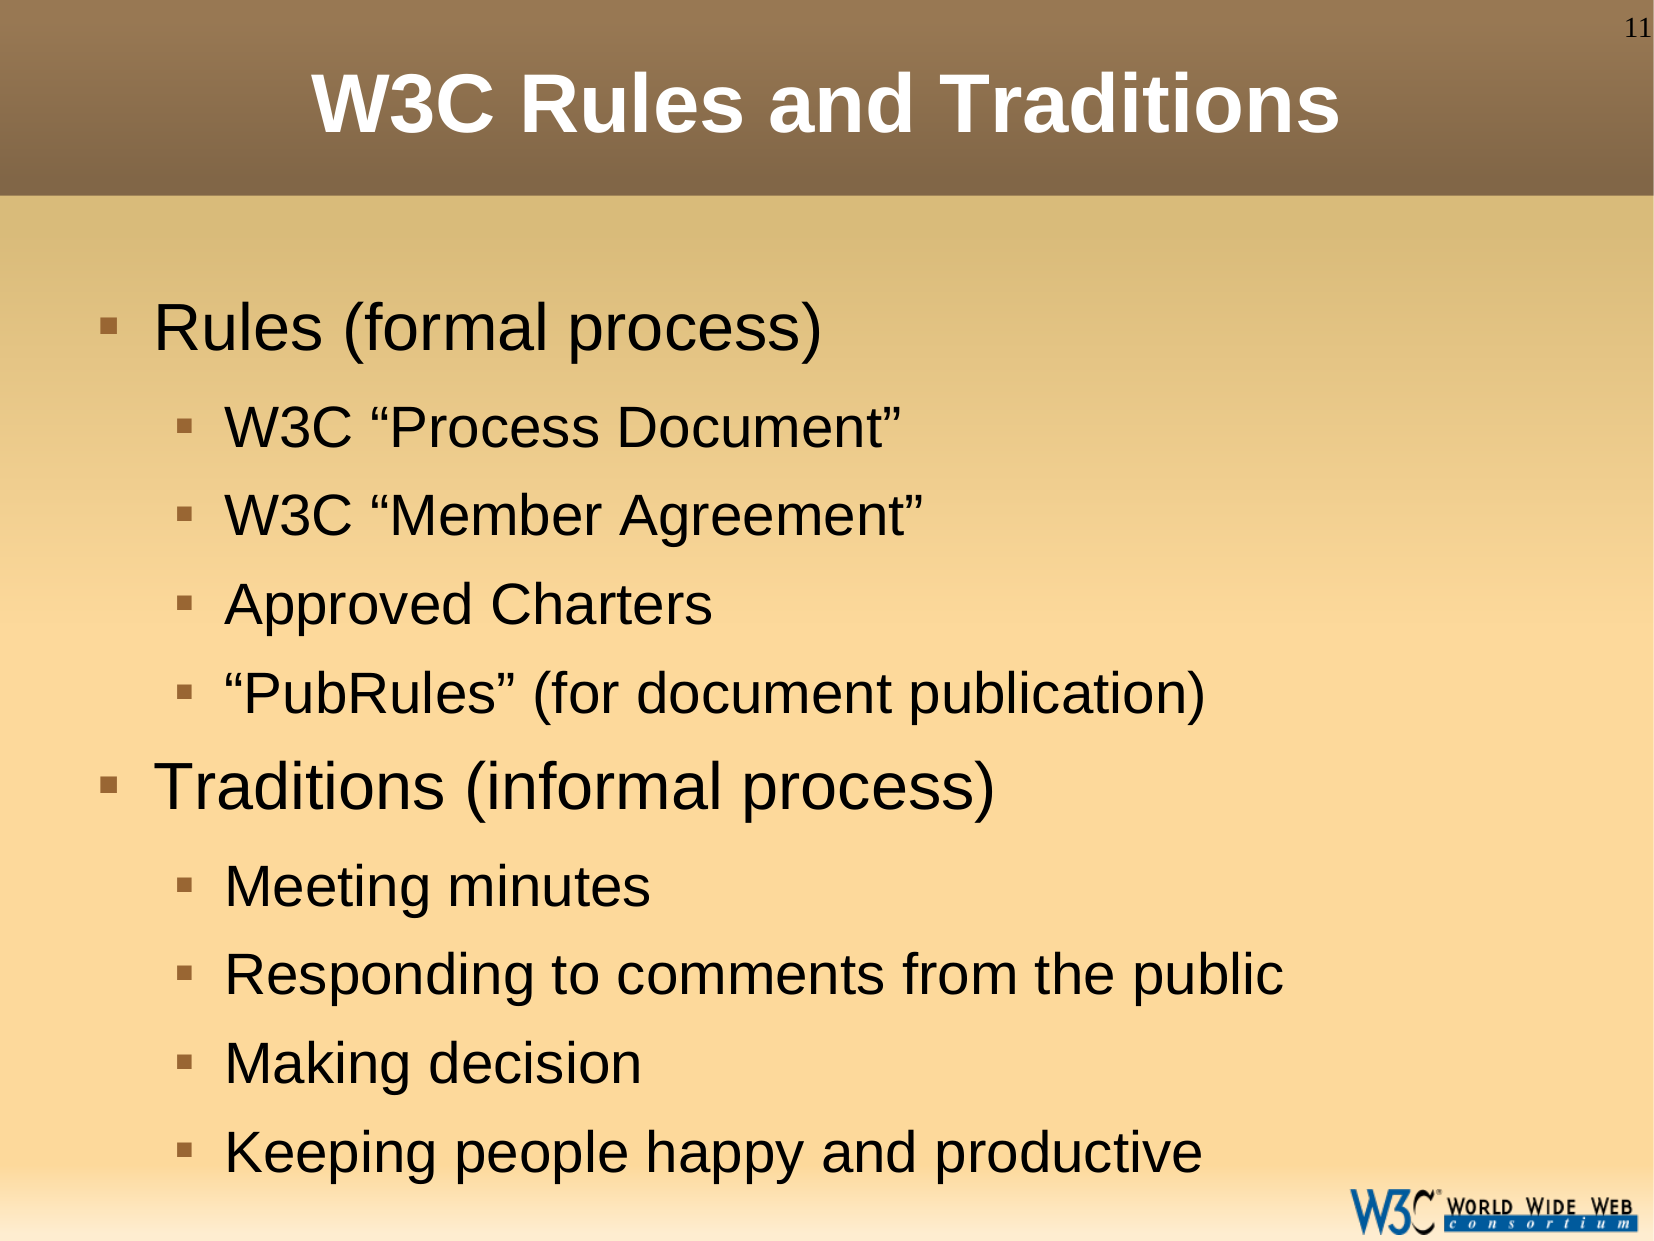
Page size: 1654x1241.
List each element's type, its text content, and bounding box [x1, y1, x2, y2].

list Rules (formal process) W3C “Process Document” W3C “Member Agreement” Approved Charters “PubRules” (for document publication) Traditions (informal process) Meeting minutes Responding to comments from the public Making decision Keeping people happy and productive [82, 290, 1571, 1185]
picture [0, 208, 1654, 1241]
title W3C Rules and Traditions [0, 0, 1654, 208]
